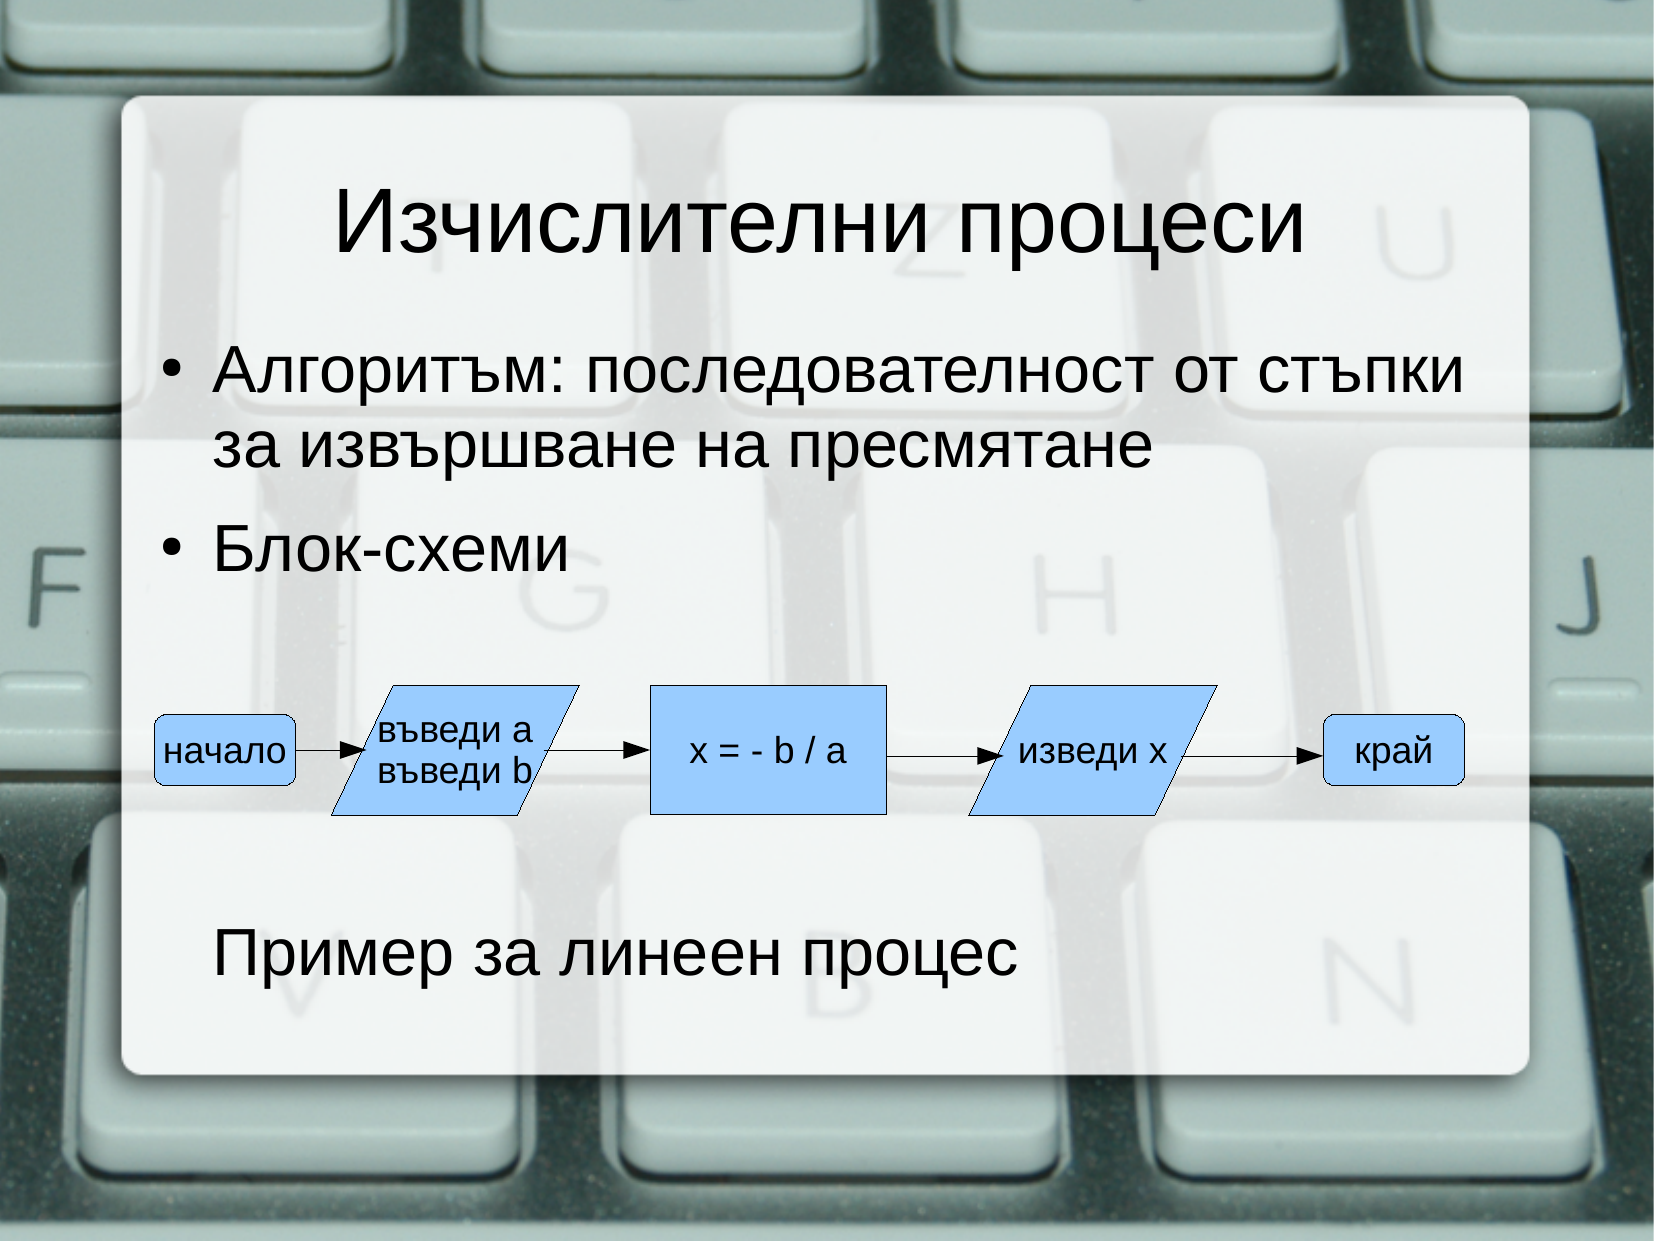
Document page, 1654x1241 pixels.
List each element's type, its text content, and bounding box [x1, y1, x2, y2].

list Алгоритъм: последователност от стъпки за извършване на пресмятане Блок-схеми Пример за линеен процес [142, 332, 1501, 1052]
text_box край [1323, 714, 1465, 786]
text_box x = - b / a [650, 685, 887, 815]
text_box изведи x [968, 685, 1218, 816]
text_box въведи a въведи b [331, 685, 580, 816]
picture [0, 0, 1654, 1241]
text_box начало [154, 714, 296, 786]
title Изчислителни процеси [135, 117, 1506, 325]
